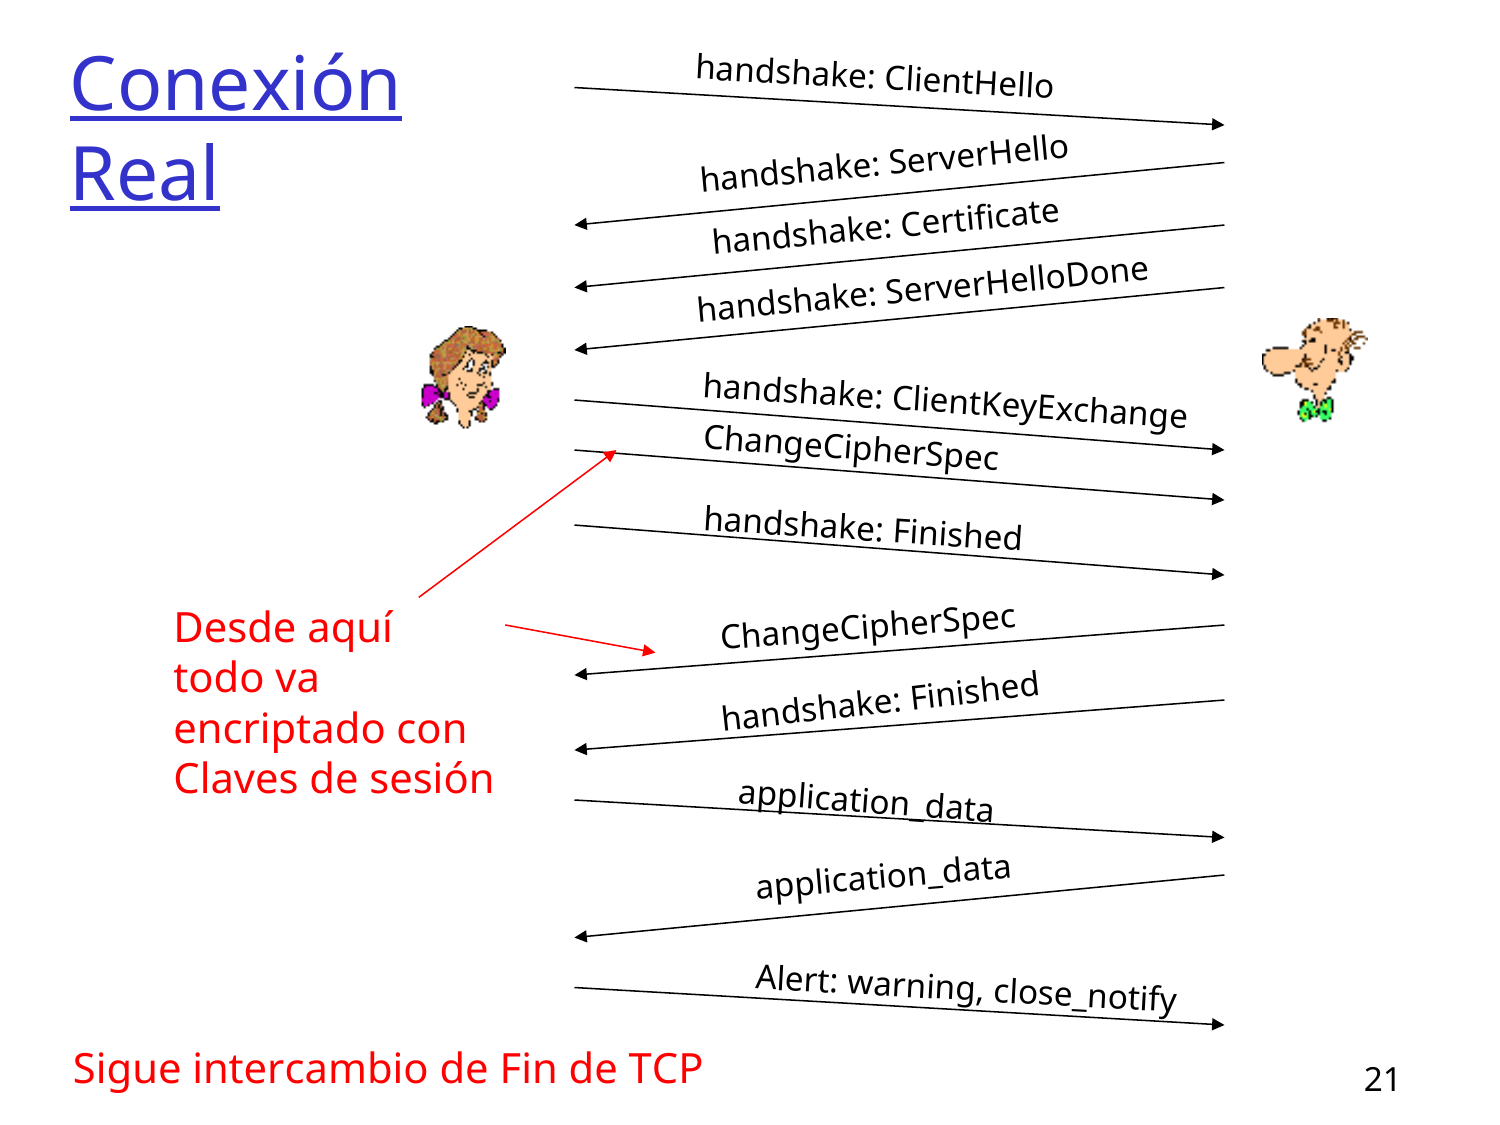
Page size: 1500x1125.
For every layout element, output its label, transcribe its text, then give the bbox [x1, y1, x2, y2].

text_box handshake: ServerHello [682, 115, 1087, 209]
picture [418, 326, 506, 434]
picture [1262, 318, 1368, 427]
text_box handshake: Certificate [694, 179, 1078, 271]
text_box handshake: Finished [687, 488, 1041, 567]
text_box handshake: ServerHelloDone [679, 237, 1167, 339]
text_box handshake: ClientKeyExchange [686, 355, 1205, 445]
text_box ChangeCipherSpec [703, 585, 1033, 666]
text_box Desde aquí todo va encriptado con Claves de sesión [158, 593, 510, 810]
text_box handshake: Finished [703, 652, 1058, 748]
title Conexión Real [54, 27, 575, 223]
text_box application_data [738, 835, 1029, 916]
text_box ChangeCipherSpec [686, 406, 1017, 487]
text_box handshake: ClientHello [679, 37, 1071, 115]
text_box Alert: warning, close_notify [739, 947, 1194, 1028]
text_box application_data [721, 761, 1013, 838]
text_box Sigue intercambio de Fin de TCP [58, 1033, 719, 1100]
